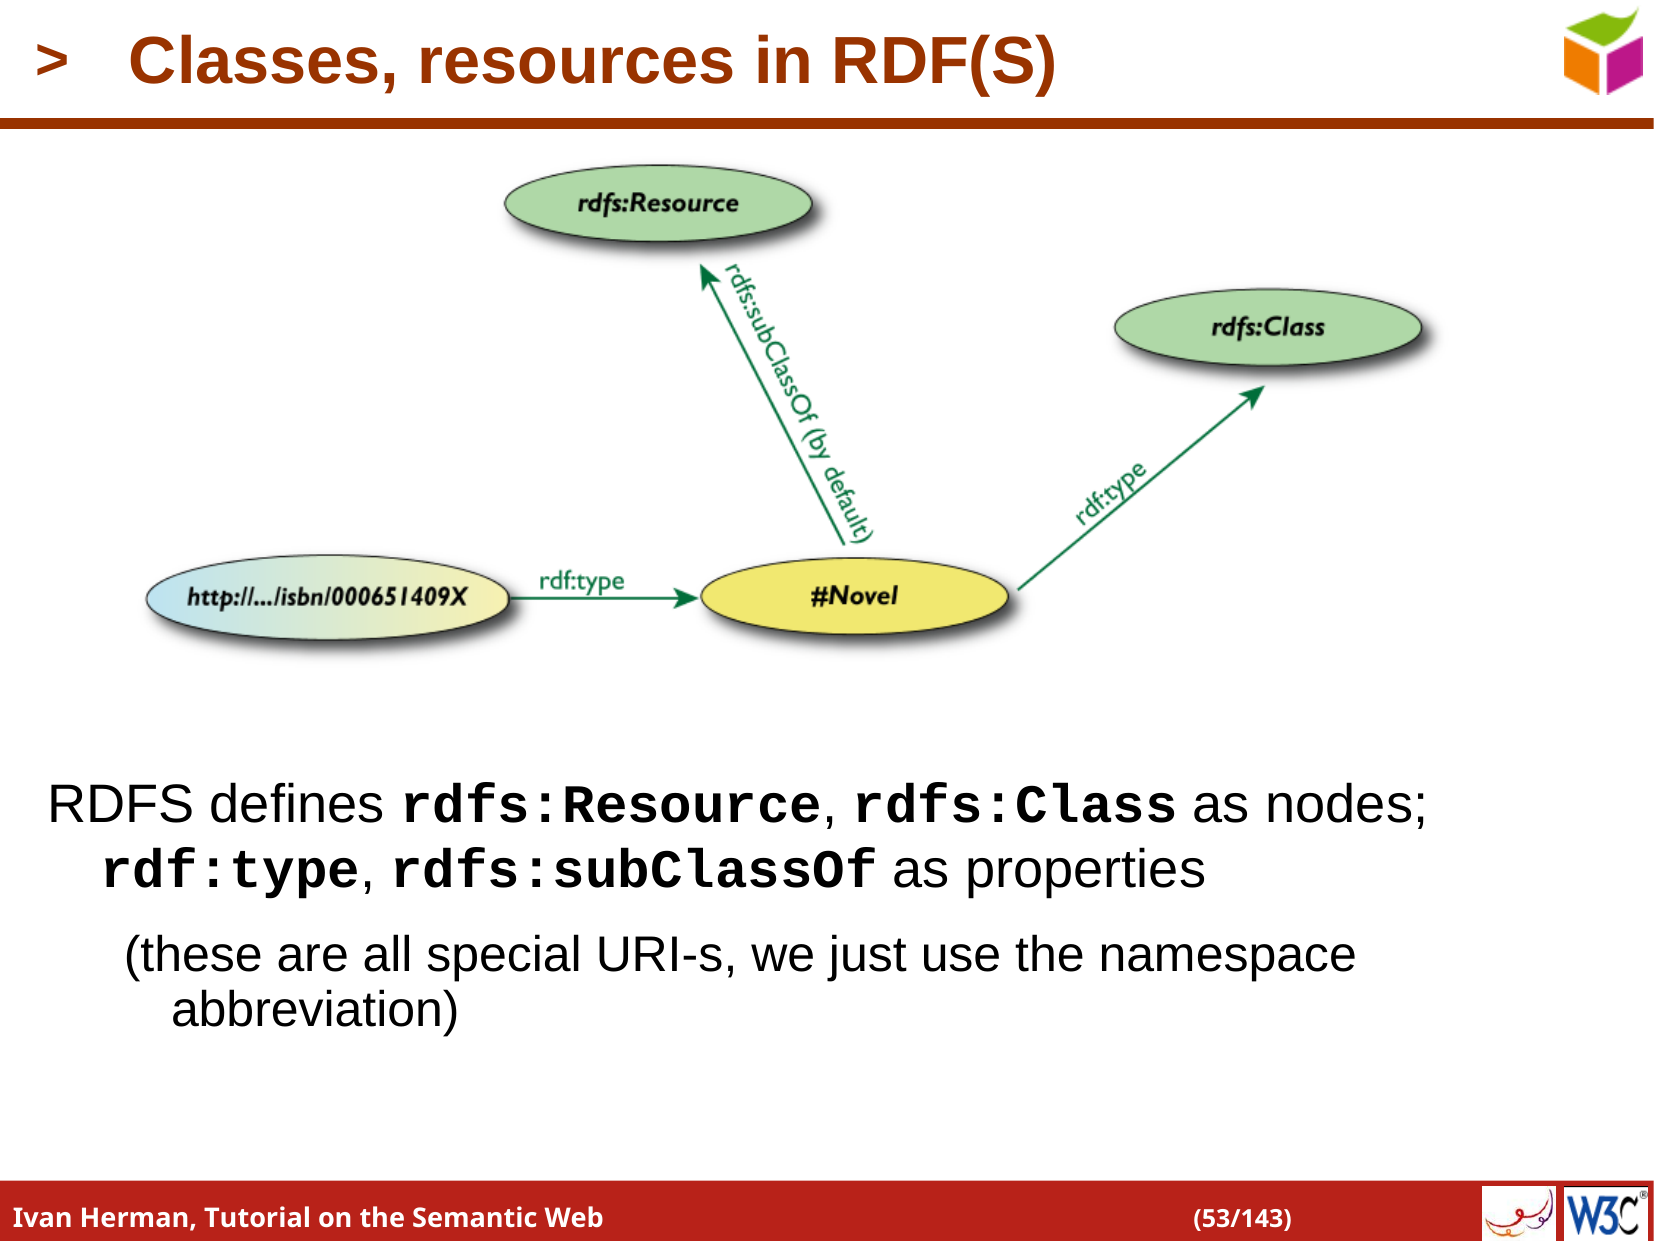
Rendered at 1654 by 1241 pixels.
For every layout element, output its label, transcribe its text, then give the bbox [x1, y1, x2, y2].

title Classes, resources in RDF(S) [93, 0, 1493, 119]
picture [135, 153, 1453, 730]
list RDFS defines rdfs:Resource, rdfs:Class as nodes; rdf:type, rdfs:subClassOf as properties (these are all special URI-s, we just use the namespace abbreviation) [29, 773, 1624, 1099]
picture [1482, 1186, 1556, 1241]
picture [1564, 1186, 1648, 1241]
picture [1564, 5, 1643, 95]
